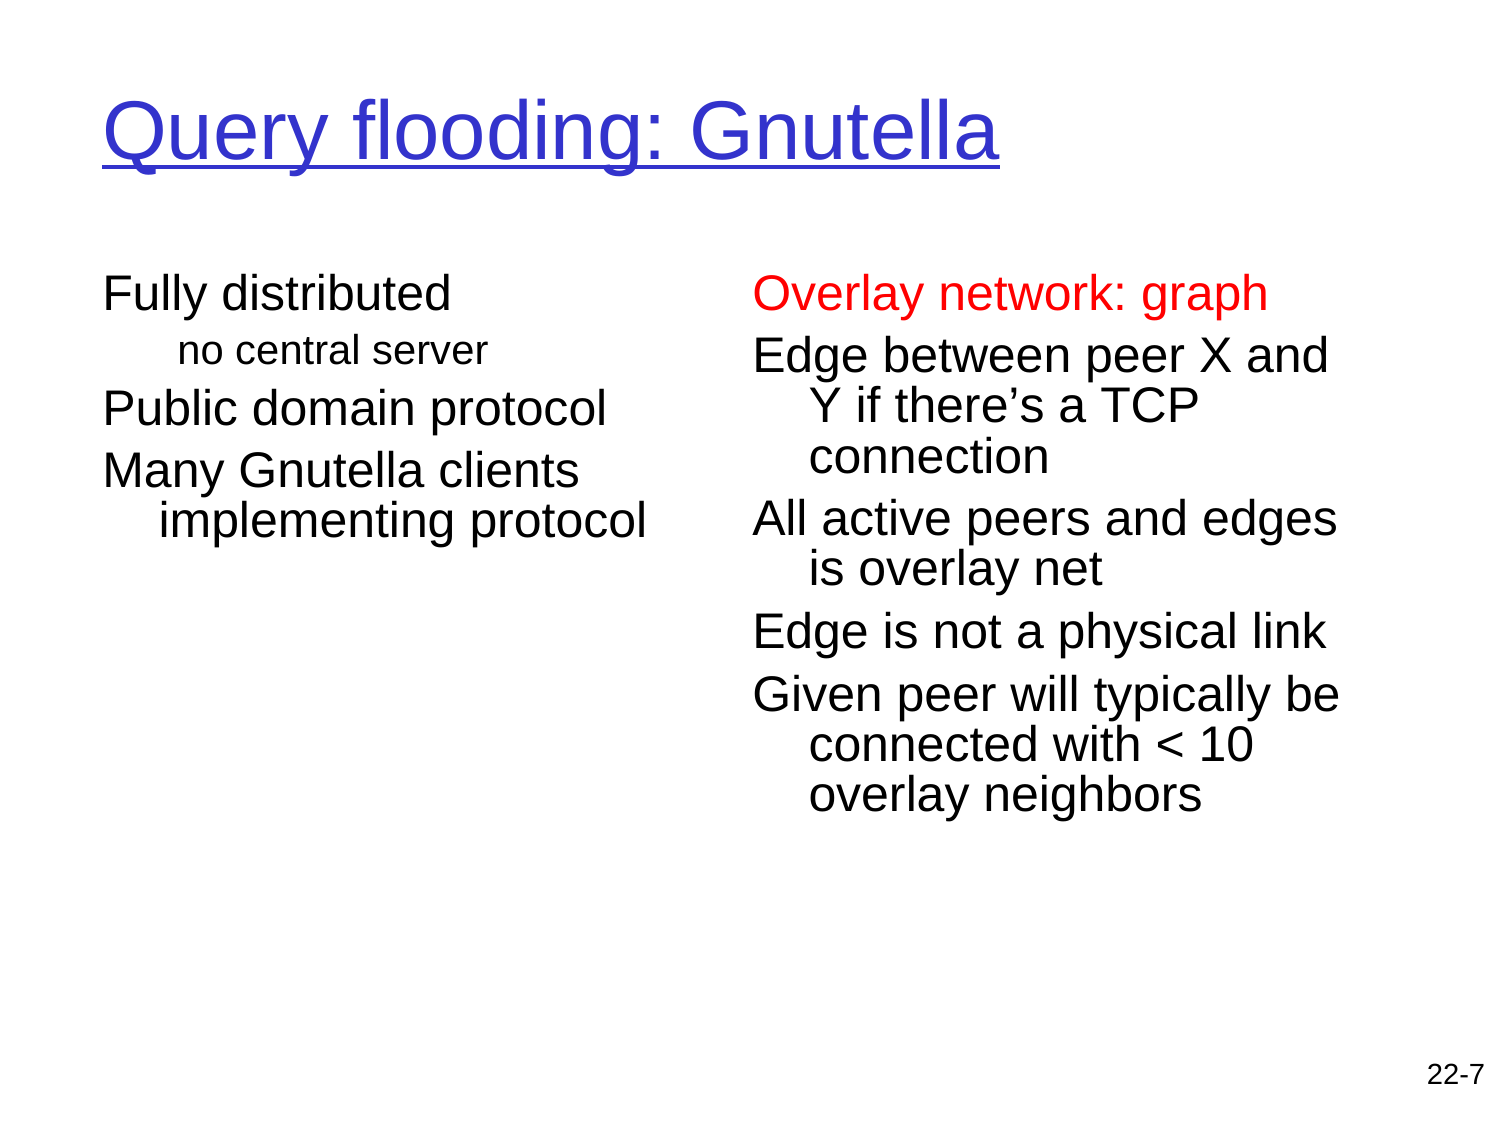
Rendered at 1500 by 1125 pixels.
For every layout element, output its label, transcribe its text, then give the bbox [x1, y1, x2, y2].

title Query flooding: Gnutella [87, 37, 1363, 225]
list Fully distributed no central server Public domain protocol Many Gnutella clients implementing protocol [87, 262, 713, 1026]
list Overlay network: graph Edge between peer X and Y if there’s a TCP connection All active peers and edges is overlay net Edge is not a physical link Given peer will typically be connected with < 10 overlay neighbors [737, 262, 1363, 1026]
